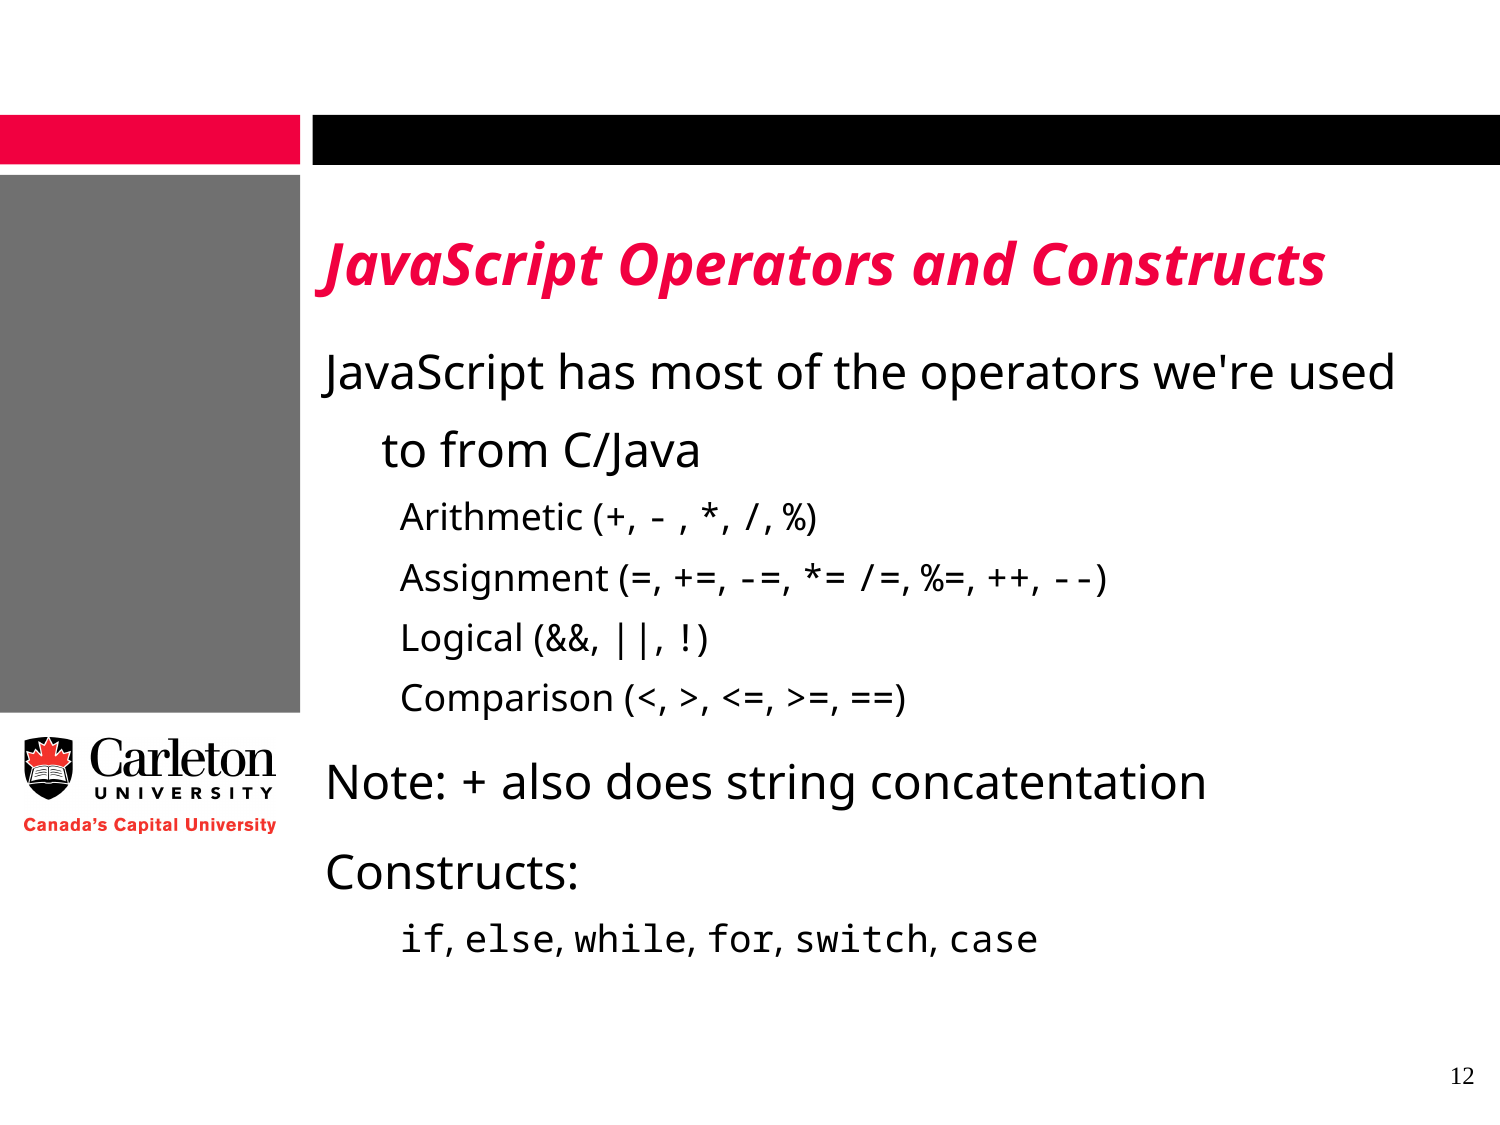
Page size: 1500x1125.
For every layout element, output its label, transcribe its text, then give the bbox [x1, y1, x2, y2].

title JavaScript Operators and Constructs [324, 194, 1450, 324]
picture [24, 737, 276, 834]
list JavaScript has most of the operators we're used to from C/Java Arithmetic (+, - , *, /, %) Assignment (=, +=, -=, *= /=, %=, ++, --) Logical (&&, ||, !) Comparison (<, >, <=, >=, ==) Note: + also does string concatentation Constructs: if, else, while, for, switch, case [324, 324, 1450, 1036]
